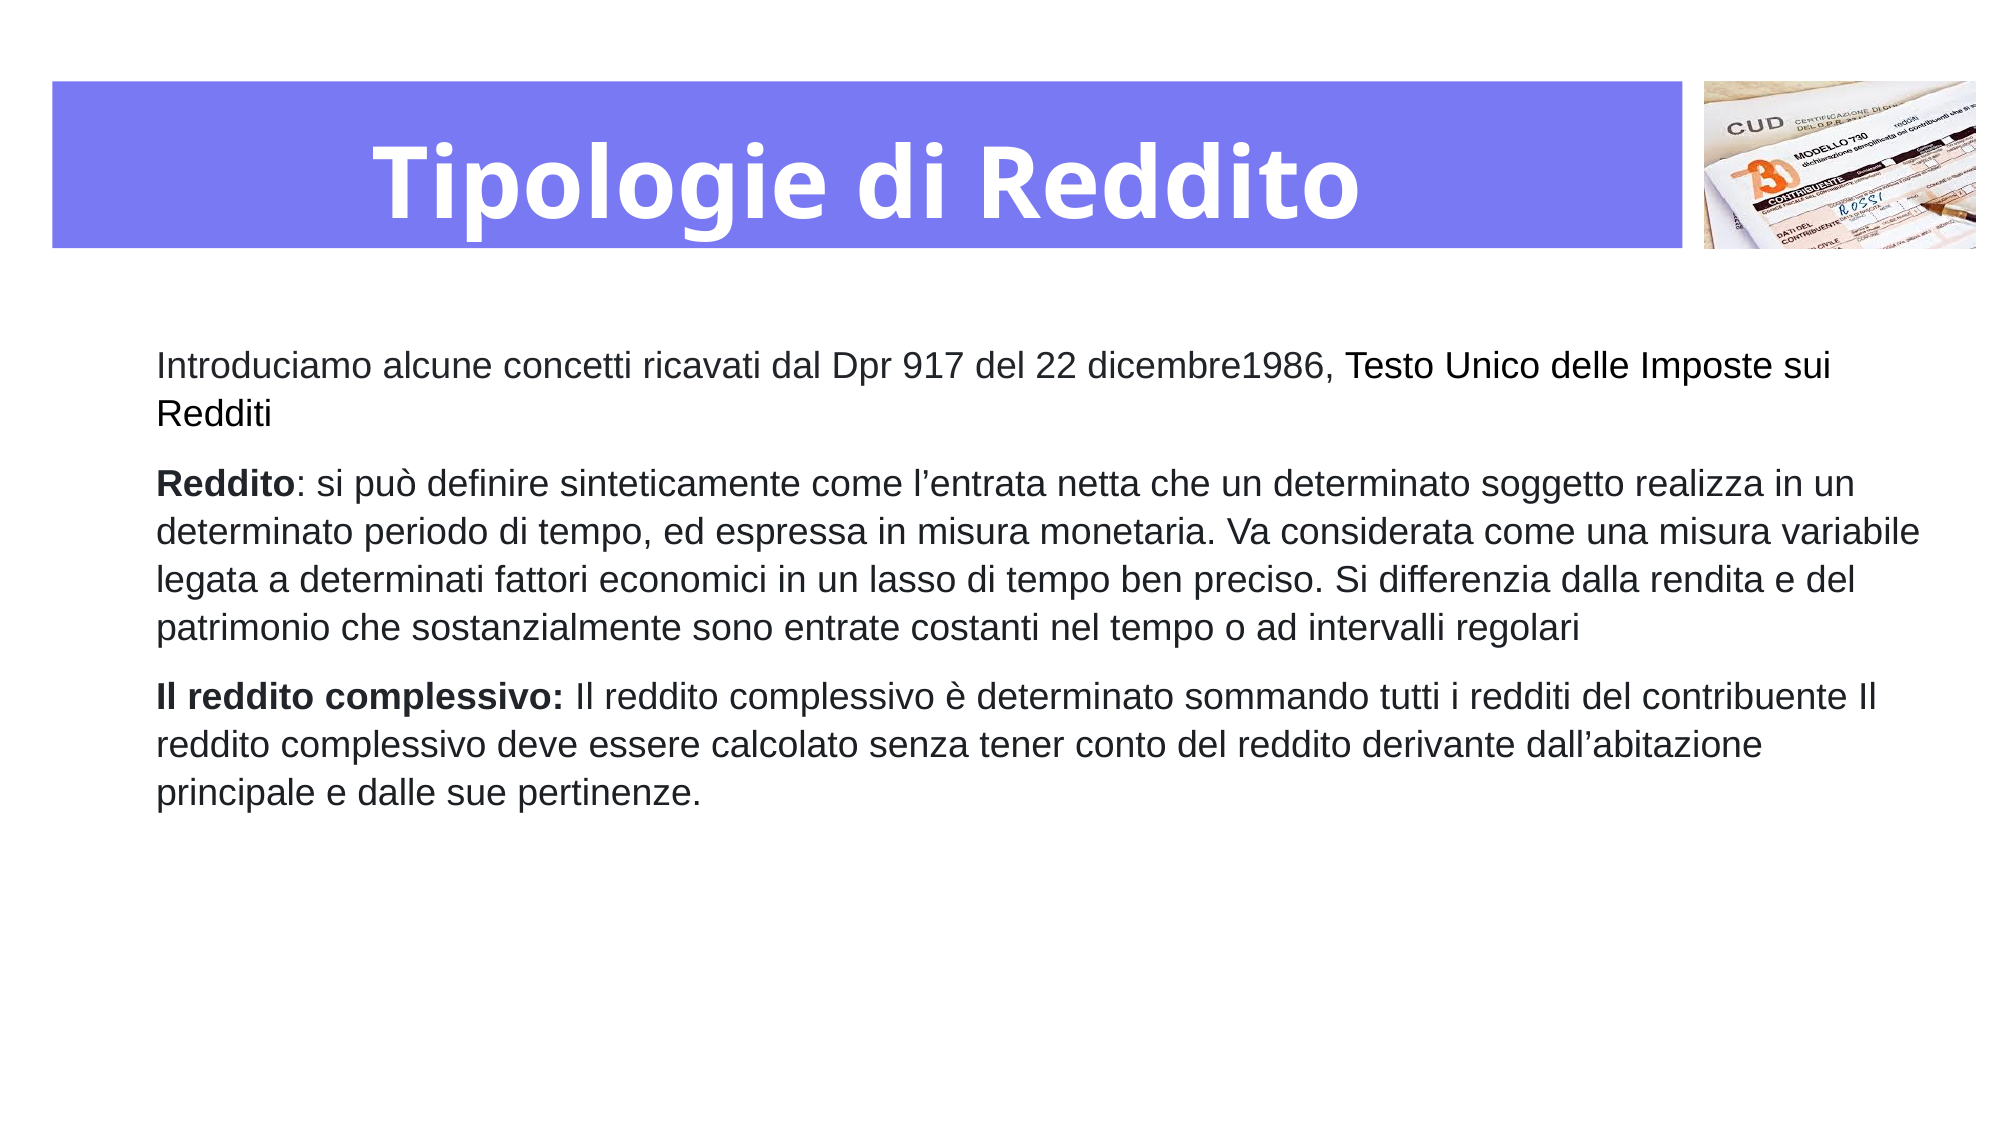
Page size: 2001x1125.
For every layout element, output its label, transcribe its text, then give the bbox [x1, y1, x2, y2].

subtitle Introduciamo alcune concetti ricavati dal Dpr 917 del 22 dicembre1986, Testo Unico delle Imposte sui Redditi Reddito: si può definire sinteticamente come l’entrata netta che un determinato soggetto realizza in un determinato periodo di tempo, ed espressa in misura monetaria. Va considerata come una misura variabile legata a determinati fattori economici in un lasso di tempo ben preciso. Si differenzia dalla rendita e del patrimonio che sostanzialmente sono entrate costanti nel tempo o ad intervalli regolari Il reddito complessivo: Il reddito complessivo è determinato sommando tutti i redditi del contribuente Il reddito complessivo deve essere calcolato senza tener conto del reddito derivante dall’abitazione principale e dalle sue pertinenze. [52, 330, 1945, 1070]
picture [1704, 81, 1976, 249]
title Tipologie di Reddito [52, 81, 1683, 249]
